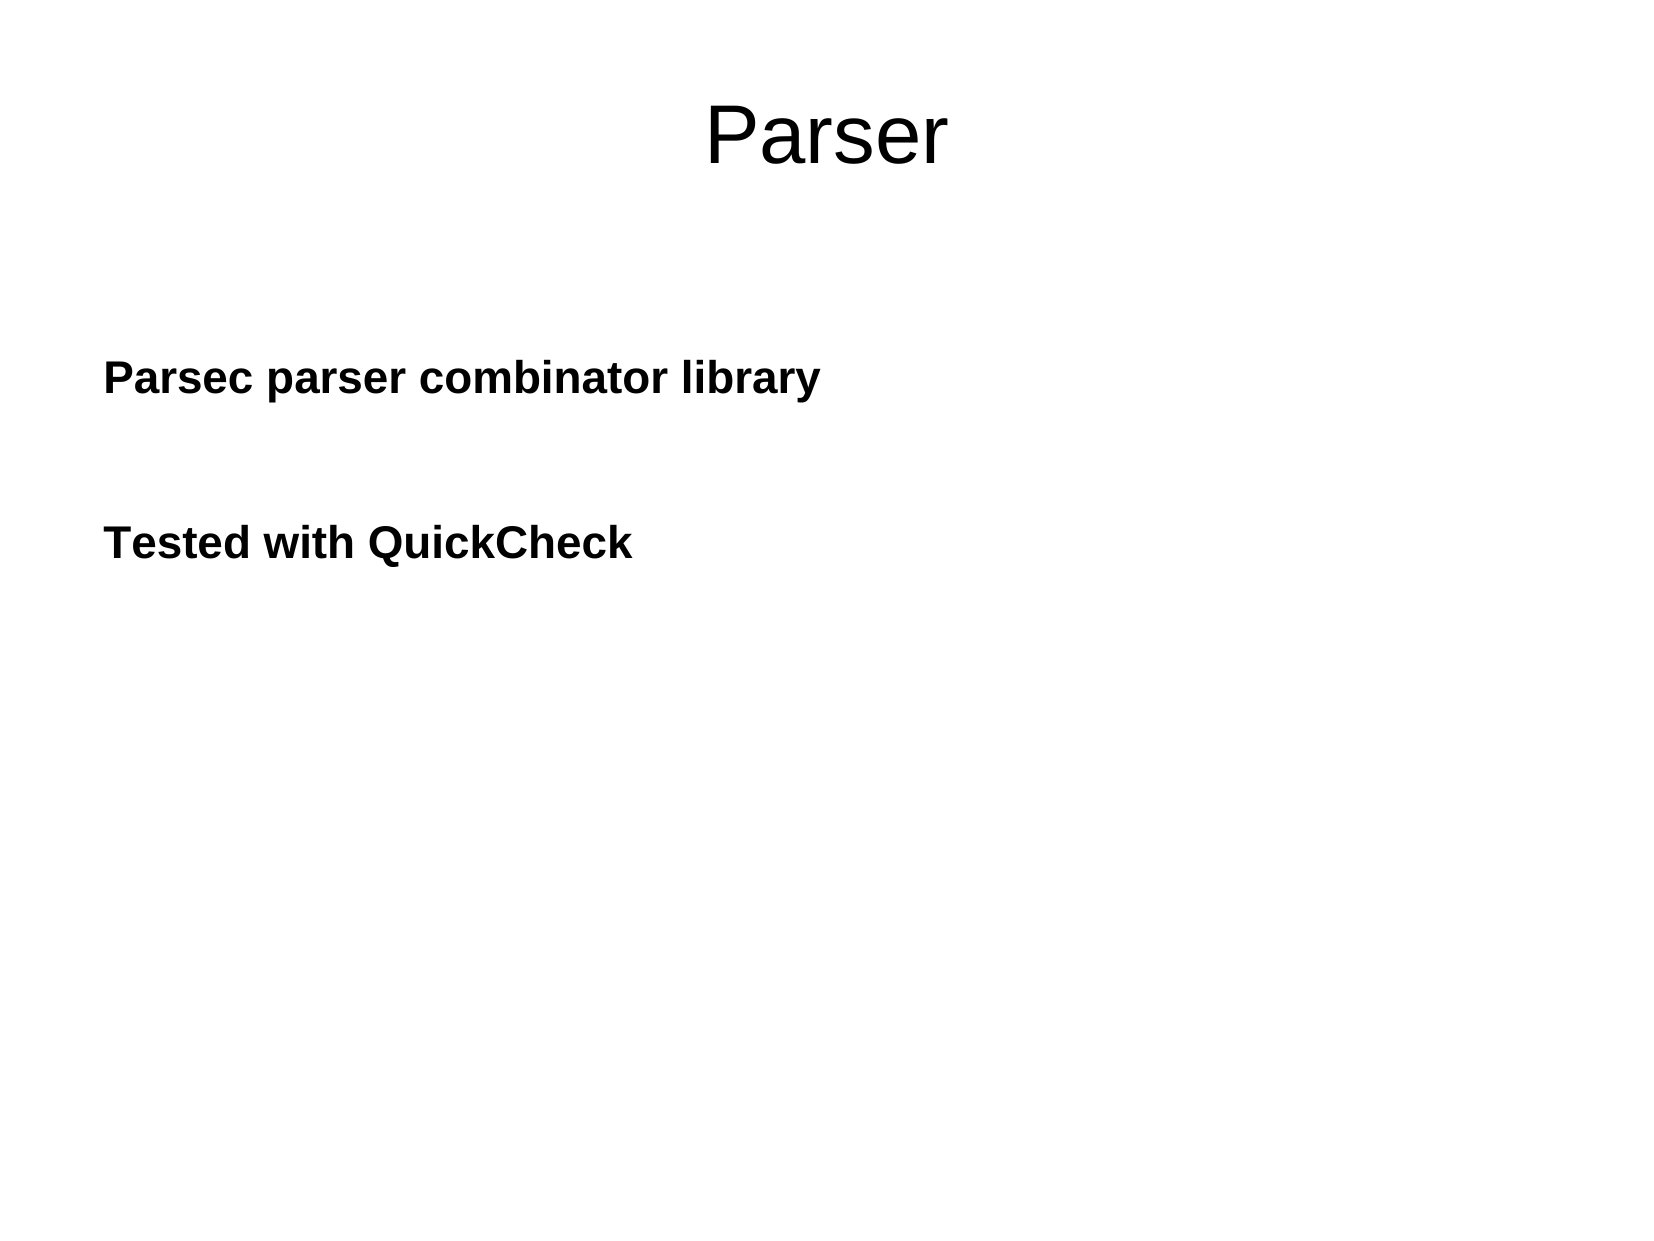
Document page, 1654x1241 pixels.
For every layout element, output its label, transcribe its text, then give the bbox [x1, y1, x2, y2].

text_box Parser [689, 81, 965, 189]
text_box Parsec parser combinator library Tested with QuickCheck [88, 318, 1565, 910]
